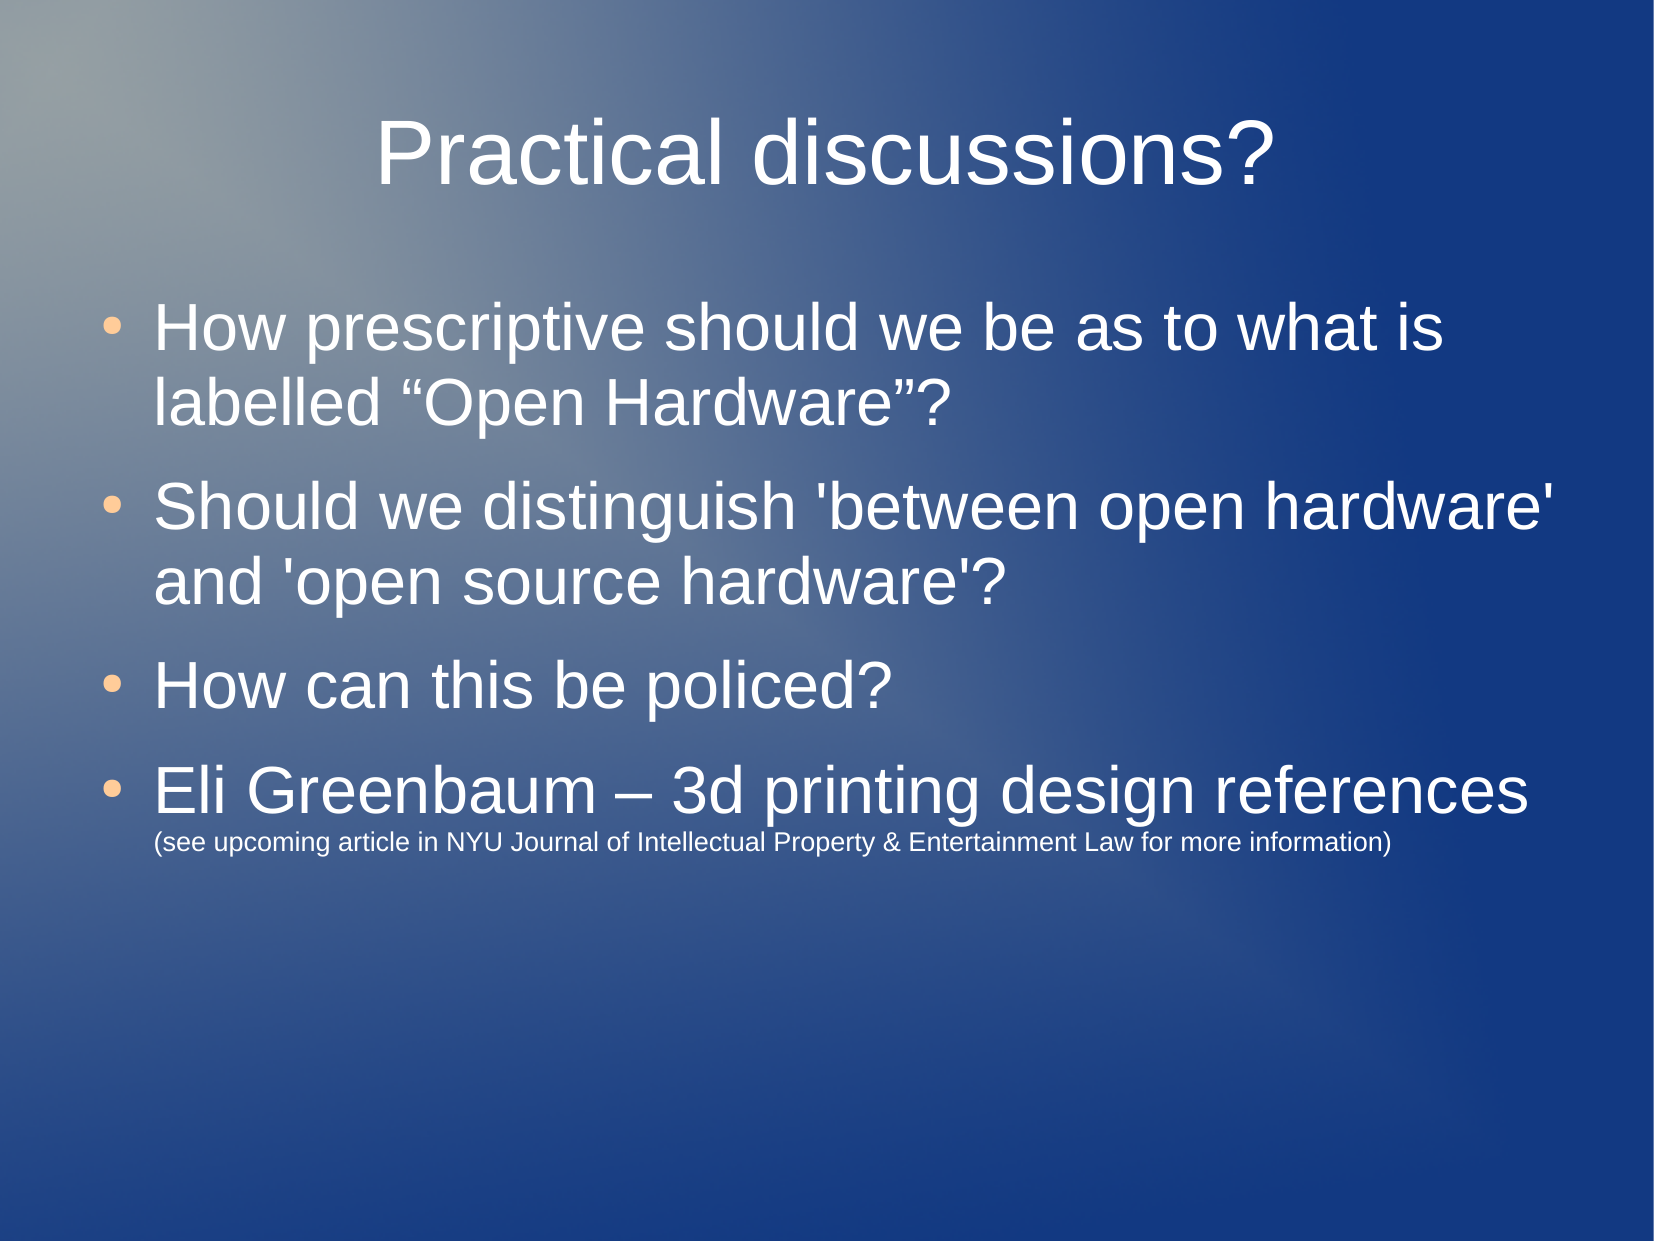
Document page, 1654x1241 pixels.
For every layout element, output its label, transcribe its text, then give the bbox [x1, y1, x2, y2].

picture [0, 0, 1654, 1241]
list How prescriptive should we be as to what is labelled “Open Hardware”? Should we distinguish 'between open hardware' and 'open source hardware'? How can this be policed? Eli Greenbaum – 3d printing design references (see upcoming article in NYU Journal of Intellectual Property & Entertainment Law for more information) [82, 290, 1571, 1109]
title Practical discussions? [82, 49, 1571, 257]
